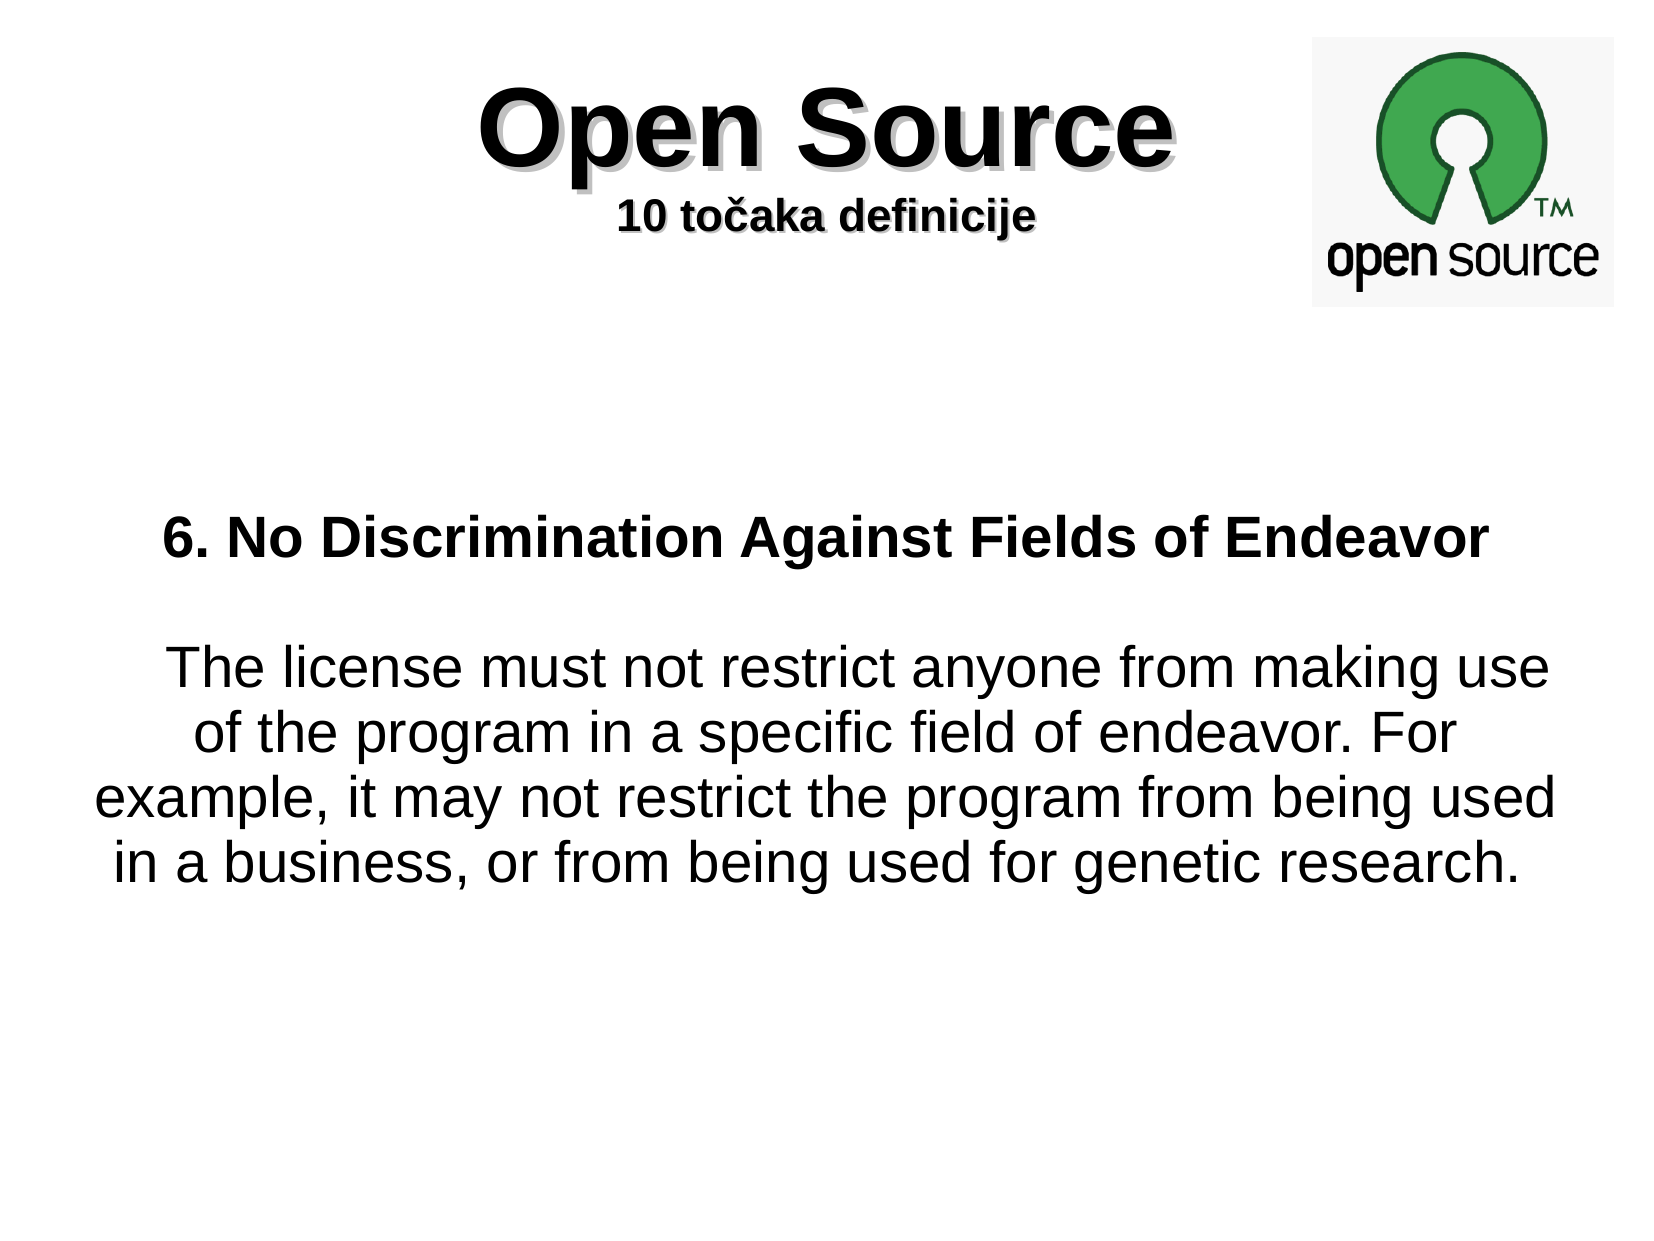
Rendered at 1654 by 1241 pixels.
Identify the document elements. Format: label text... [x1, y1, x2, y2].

title Open Source 10 točaka definicije [82, 49, 1312, 257]
subtitle 6. No Discrimination Against Fields of Endeavor The license must not restrict anyone from making use of the program in a specific field of endeavor. For example, it may not restrict the program from being used in a business, or from being used for genetic research. [82, 297, 1571, 1102]
picture [1312, 37, 1614, 307]
